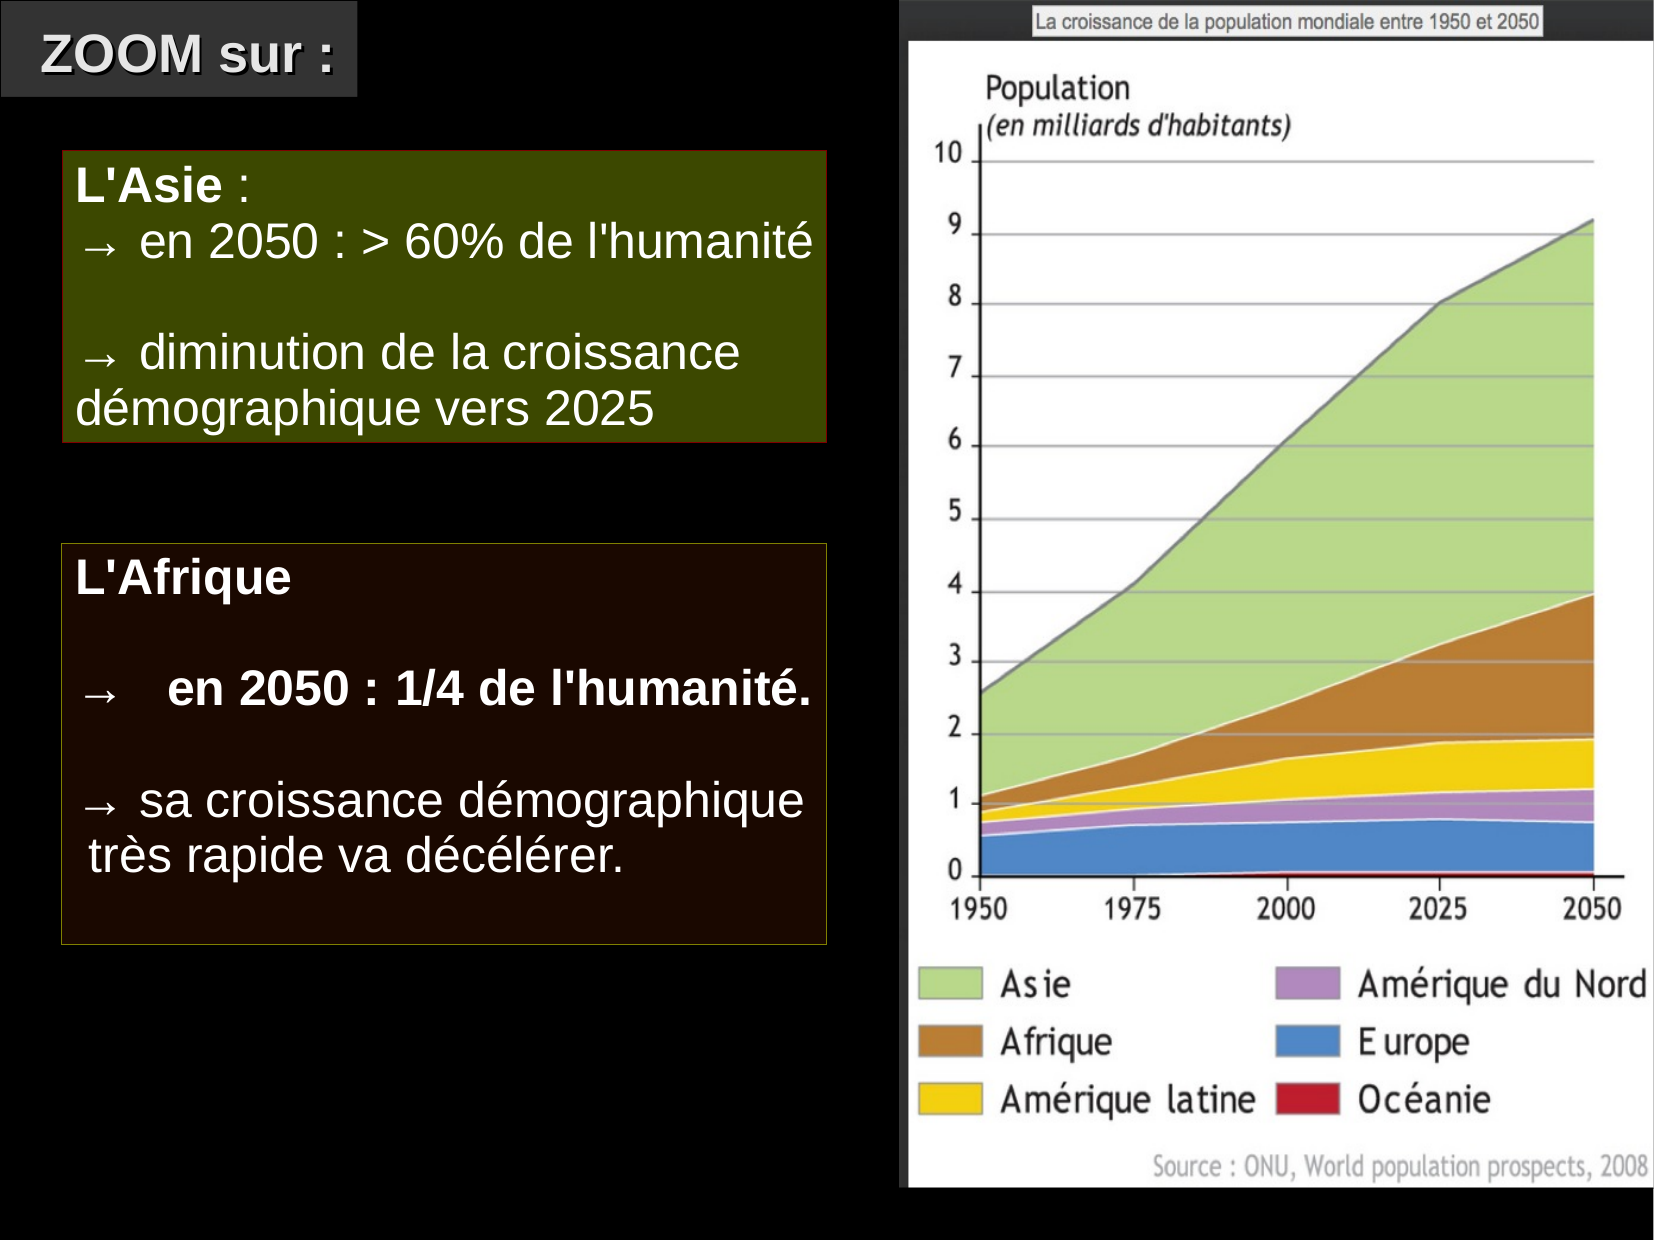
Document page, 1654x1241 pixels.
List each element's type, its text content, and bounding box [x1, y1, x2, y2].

text_box ZOOM sur : [0, 0, 359, 98]
text_box L'Afrique → en 2050 : 1/4 de l'humanité. → sa croissance démographique très rapide va décélérer. [61, 543, 827, 945]
picture [899, 0, 1654, 1189]
text_box L'Asie : → en 2050 : > 60% de l'humanité → diminution de la croissance démographique vers 2025 [62, 150, 827, 443]
